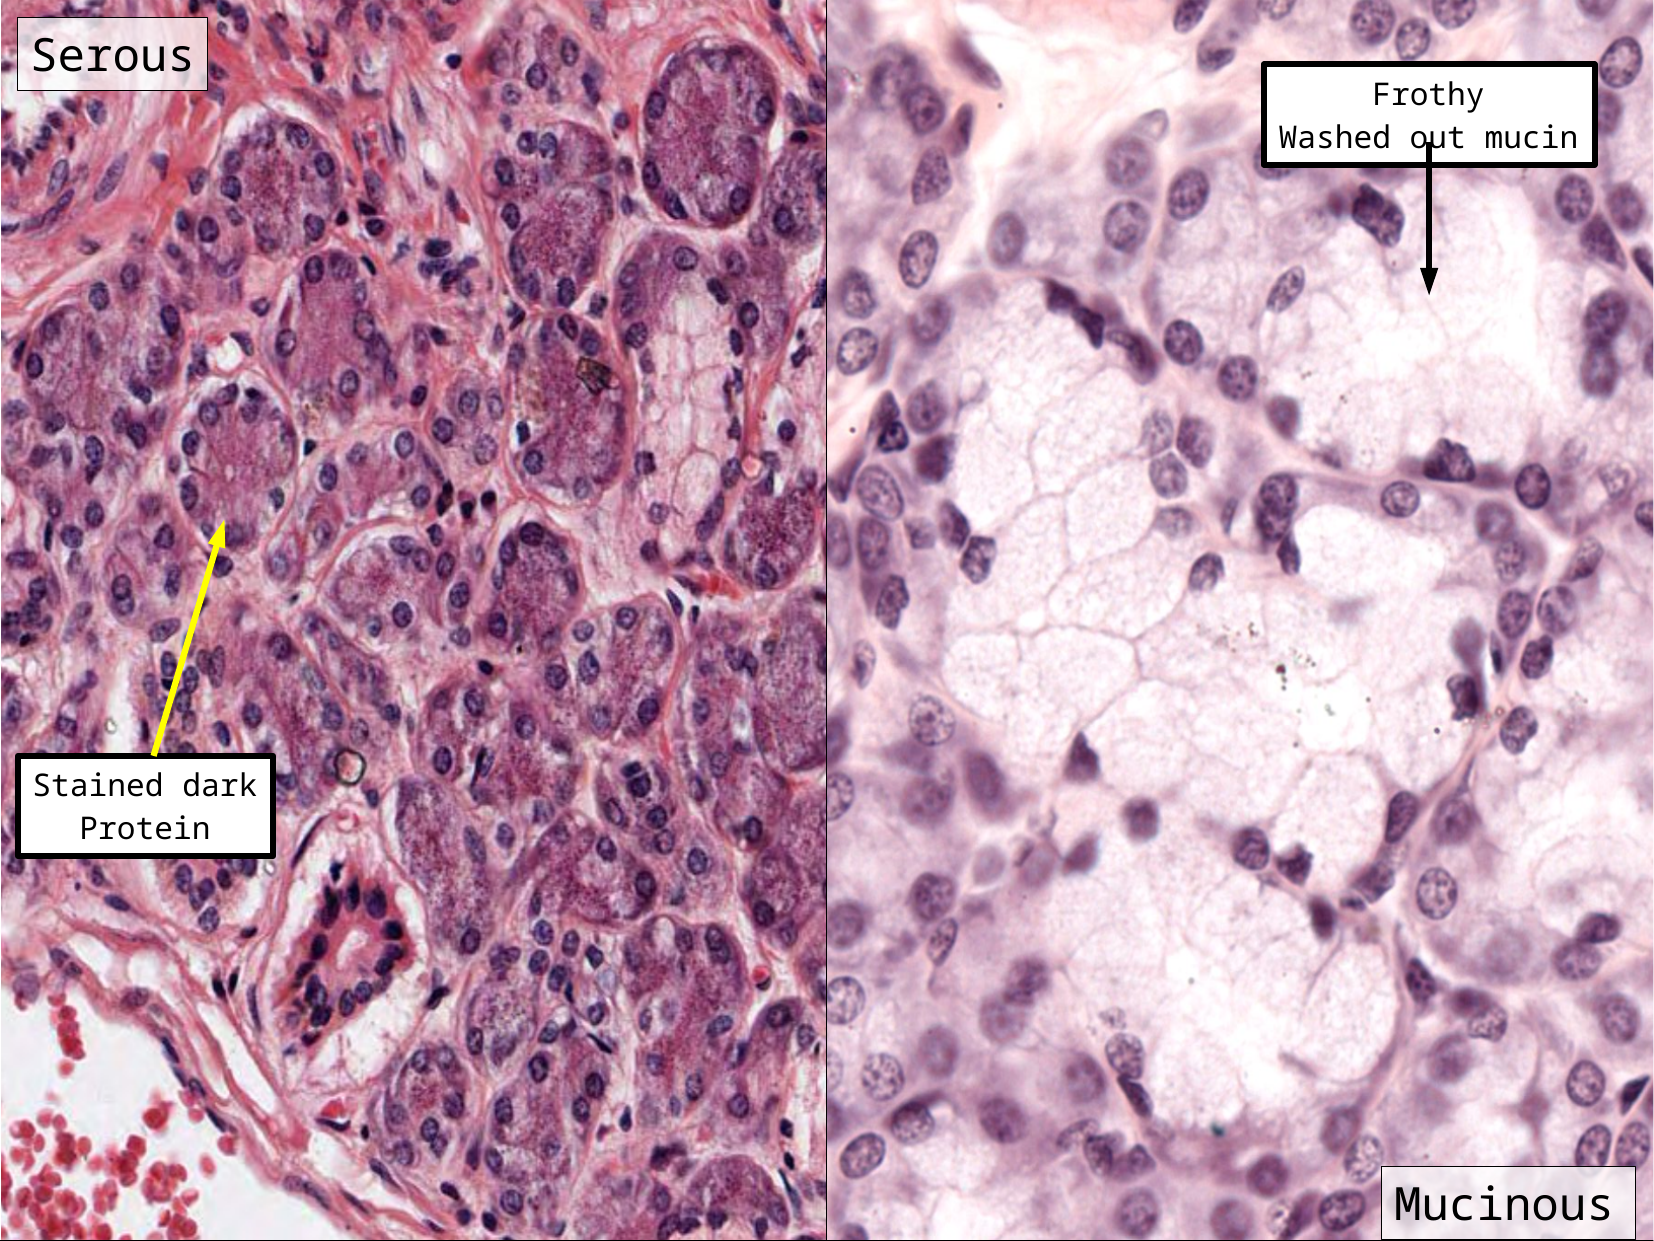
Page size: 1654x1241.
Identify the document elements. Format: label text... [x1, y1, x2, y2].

text_box Mucinous [1381, 1166, 1636, 1223]
text_box Serous [17, 17, 208, 74]
picture [0, 0, 1654, 1241]
text_box Stained dark Protein [17, 755, 274, 834]
text_box Frothy Washed out mucin [1263, 64, 1595, 142]
